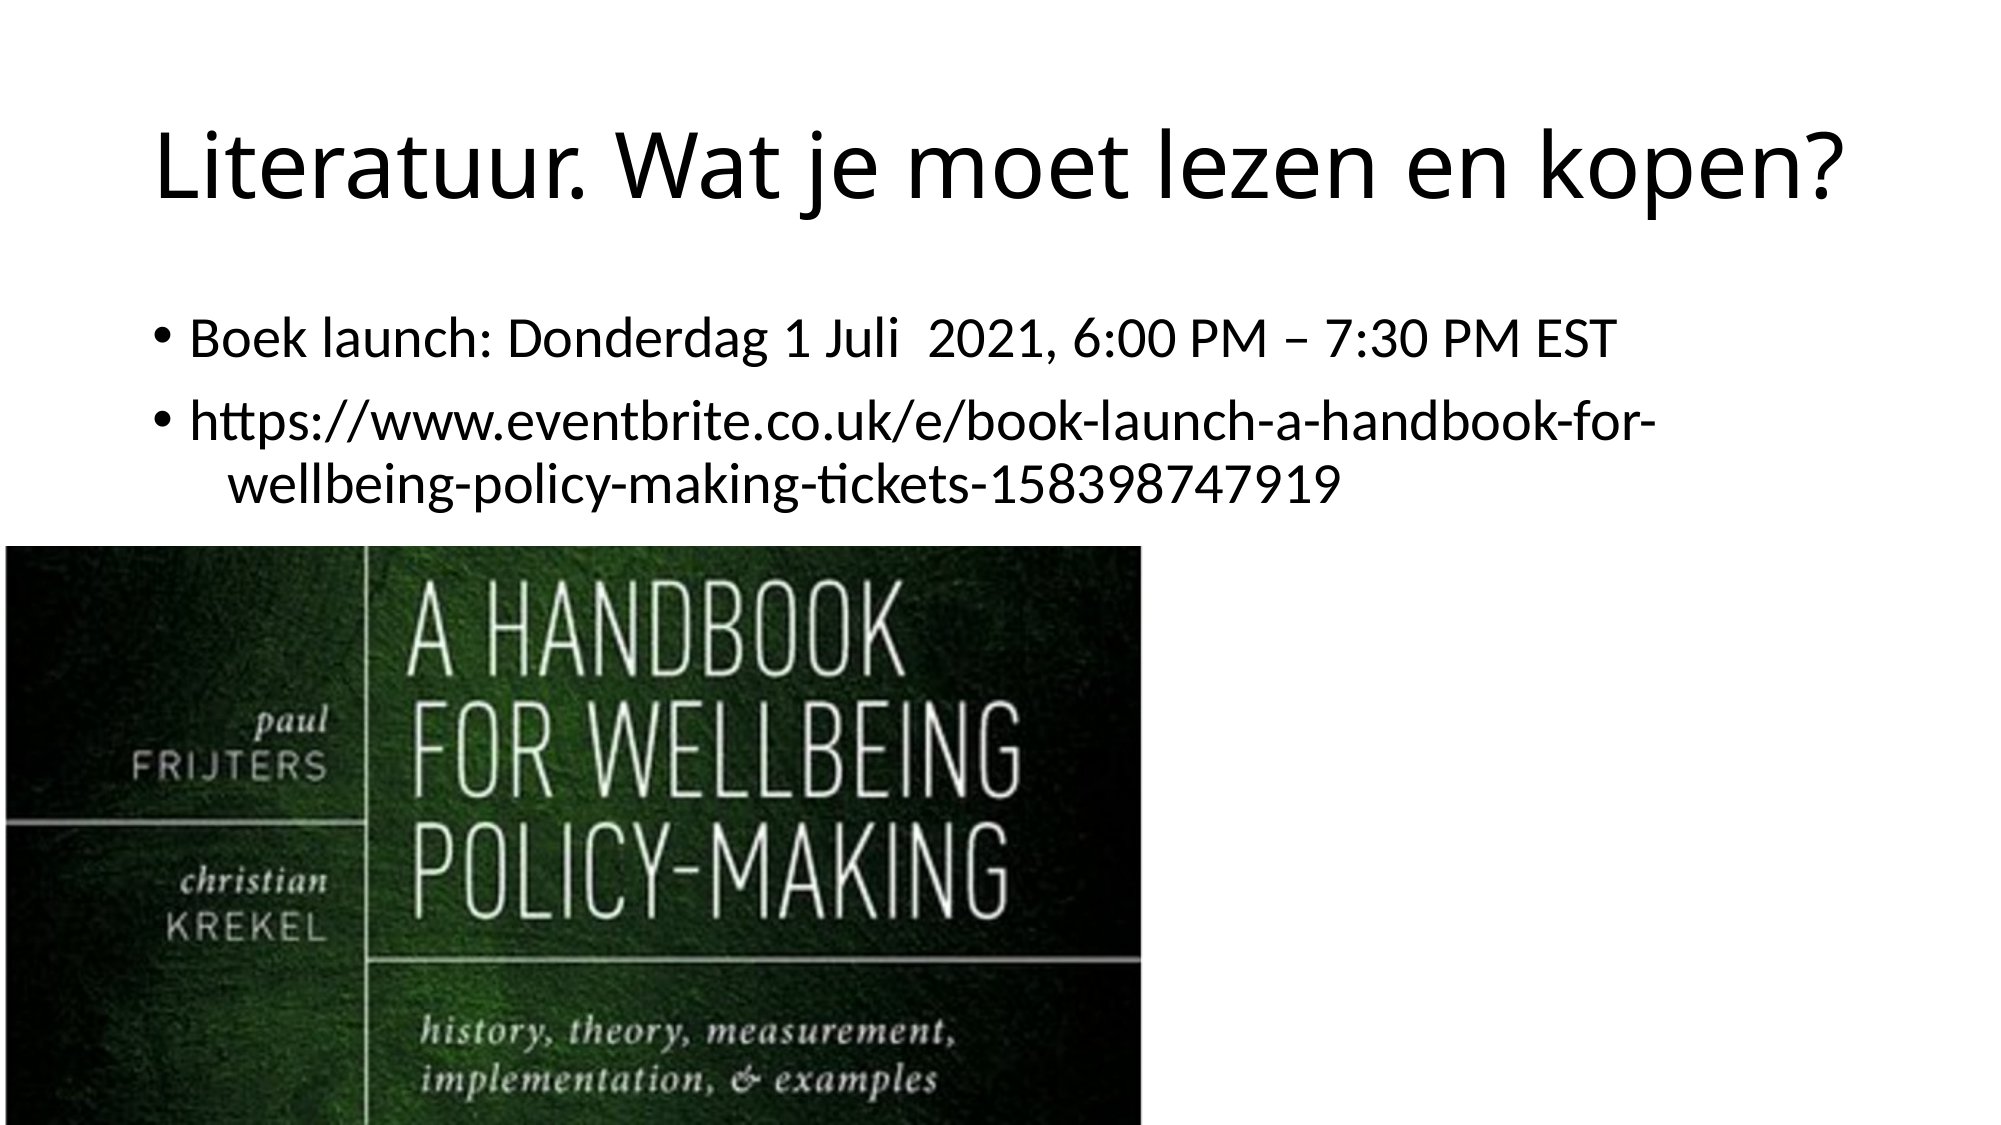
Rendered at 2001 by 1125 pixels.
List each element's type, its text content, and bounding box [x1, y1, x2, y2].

title Literatuur. Wat je moet lezen en kopen? [137, 59, 1863, 278]
list Boek launch: Donderdag 1 Juli 2021, 6:00 PM – 7:30 PM EST https://www.eventbrite.co.uk/e/book-launch-a-handbook-for-wellbeing-policy-making-tickets-158398747919 [137, 299, 1863, 1014]
picture [0, 546, 1157, 1125]
